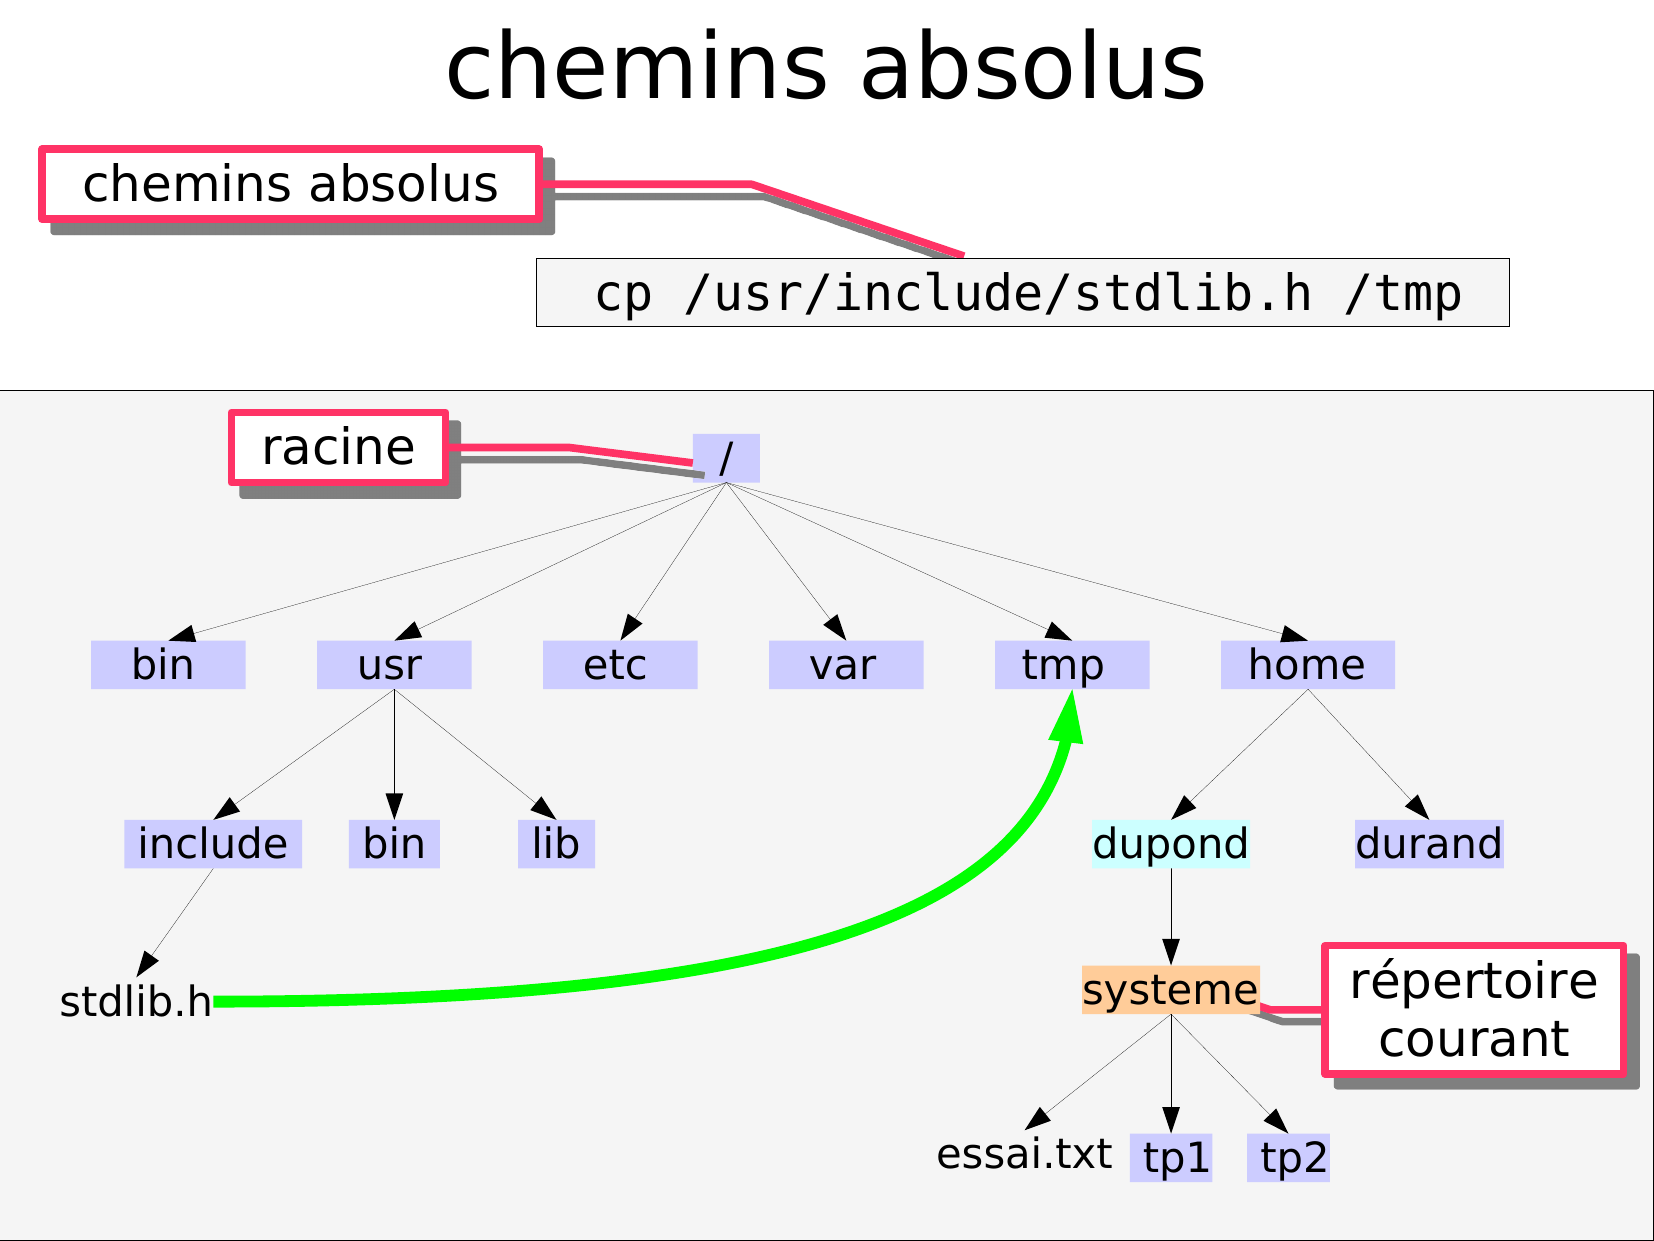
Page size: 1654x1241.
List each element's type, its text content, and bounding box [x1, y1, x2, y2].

text_box home [1221, 640, 1396, 690]
text_box [536, 258, 1510, 327]
text_box systeme [1082, 965, 1261, 1015]
text_box var [769, 640, 924, 690]
text_box bin [91, 640, 246, 690]
text_box essai.txt [936, 1130, 1114, 1179]
text_box stdlib.h [59, 977, 214, 1026]
text_box / [692, 433, 760, 483]
text_box etc [543, 640, 698, 690]
text_box lib [518, 819, 596, 869]
text_box dupond [1092, 819, 1251, 869]
text_box chemins absolus [42, 149, 540, 220]
text_box tp1 [1129, 1133, 1213, 1183]
text_box usr [317, 640, 472, 690]
text_box tmp [995, 640, 1150, 690]
text_box répertoire courant [1325, 945, 1624, 1074]
text_box racine [231, 412, 446, 483]
text_box bin [348, 819, 440, 869]
title chemins absolus [136, 5, 1518, 128]
text_box durand [1355, 819, 1504, 869]
text_box cp /usr/include/stdlib.h /tmp [593, 264, 1464, 333]
text_box include [124, 819, 303, 869]
text_box [0, 390, 1654, 1241]
text_box tp2 [1247, 1133, 1330, 1183]
